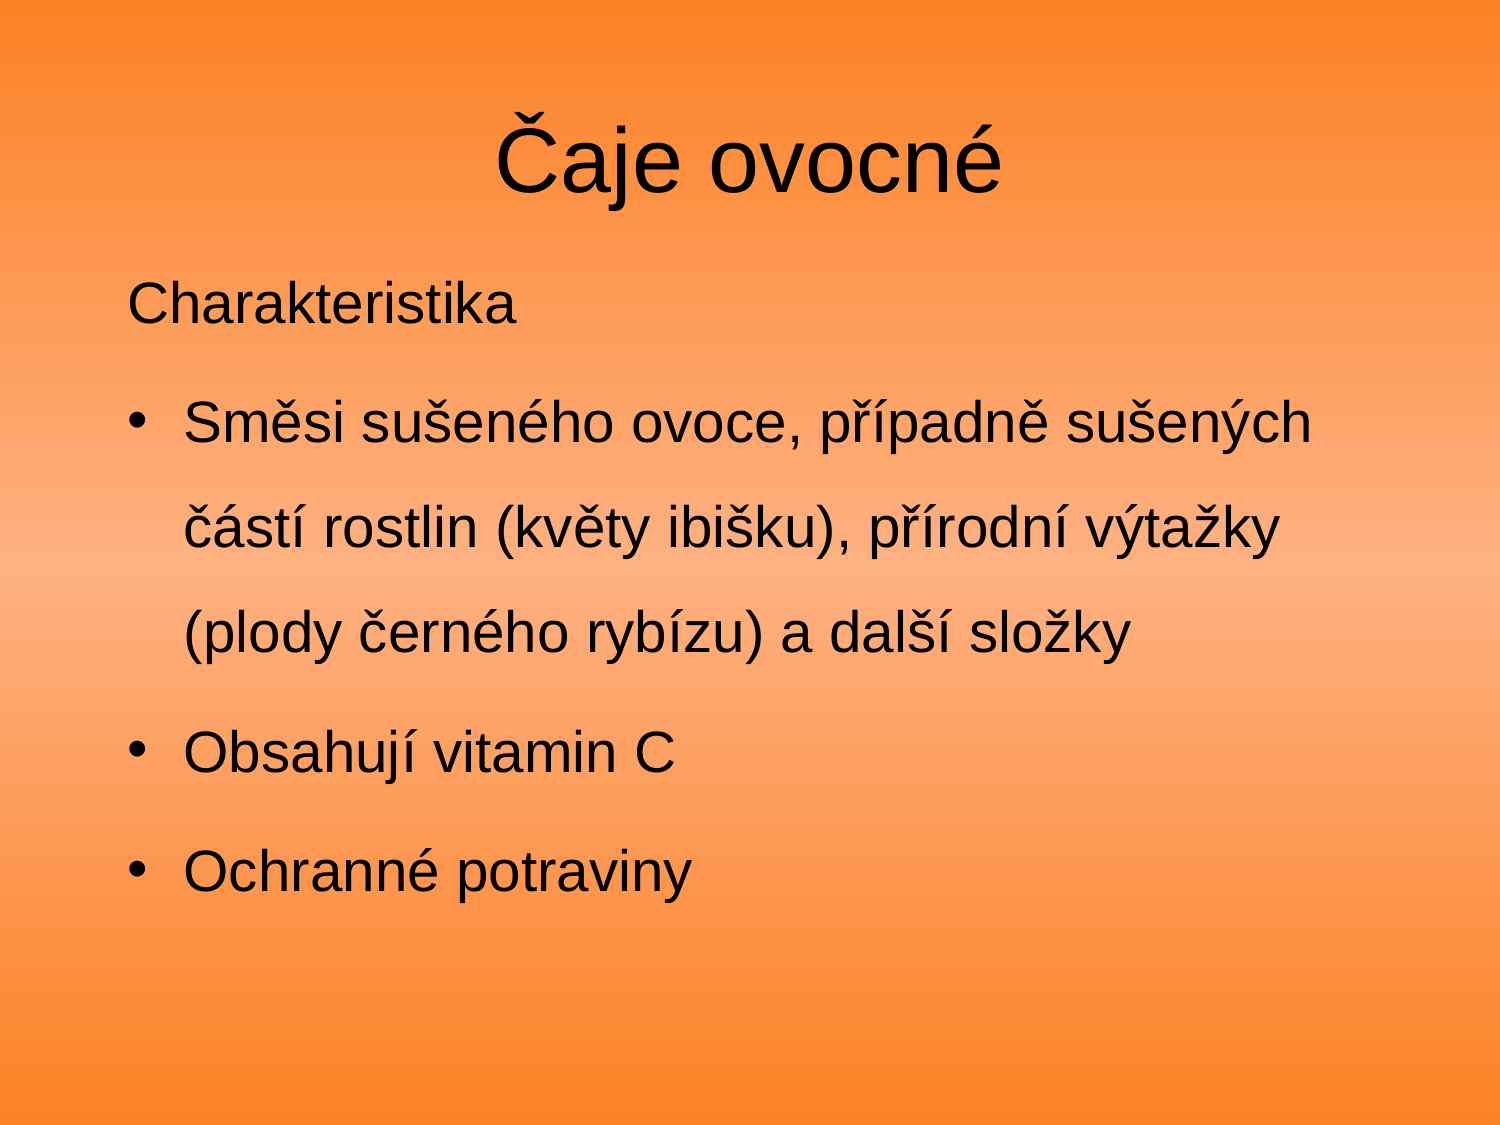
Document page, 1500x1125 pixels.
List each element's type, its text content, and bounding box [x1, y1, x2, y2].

list Charakteristika Směsi sušeného ovoce, případně sušených částí rostlin (květy ibišku), přírodní výtažky (plody černého rybízu) a další složky Obsahují vitamin C Ochranné potraviny [112, 222, 1388, 1000]
title Čaje ovocné [112, 90, 1388, 222]
